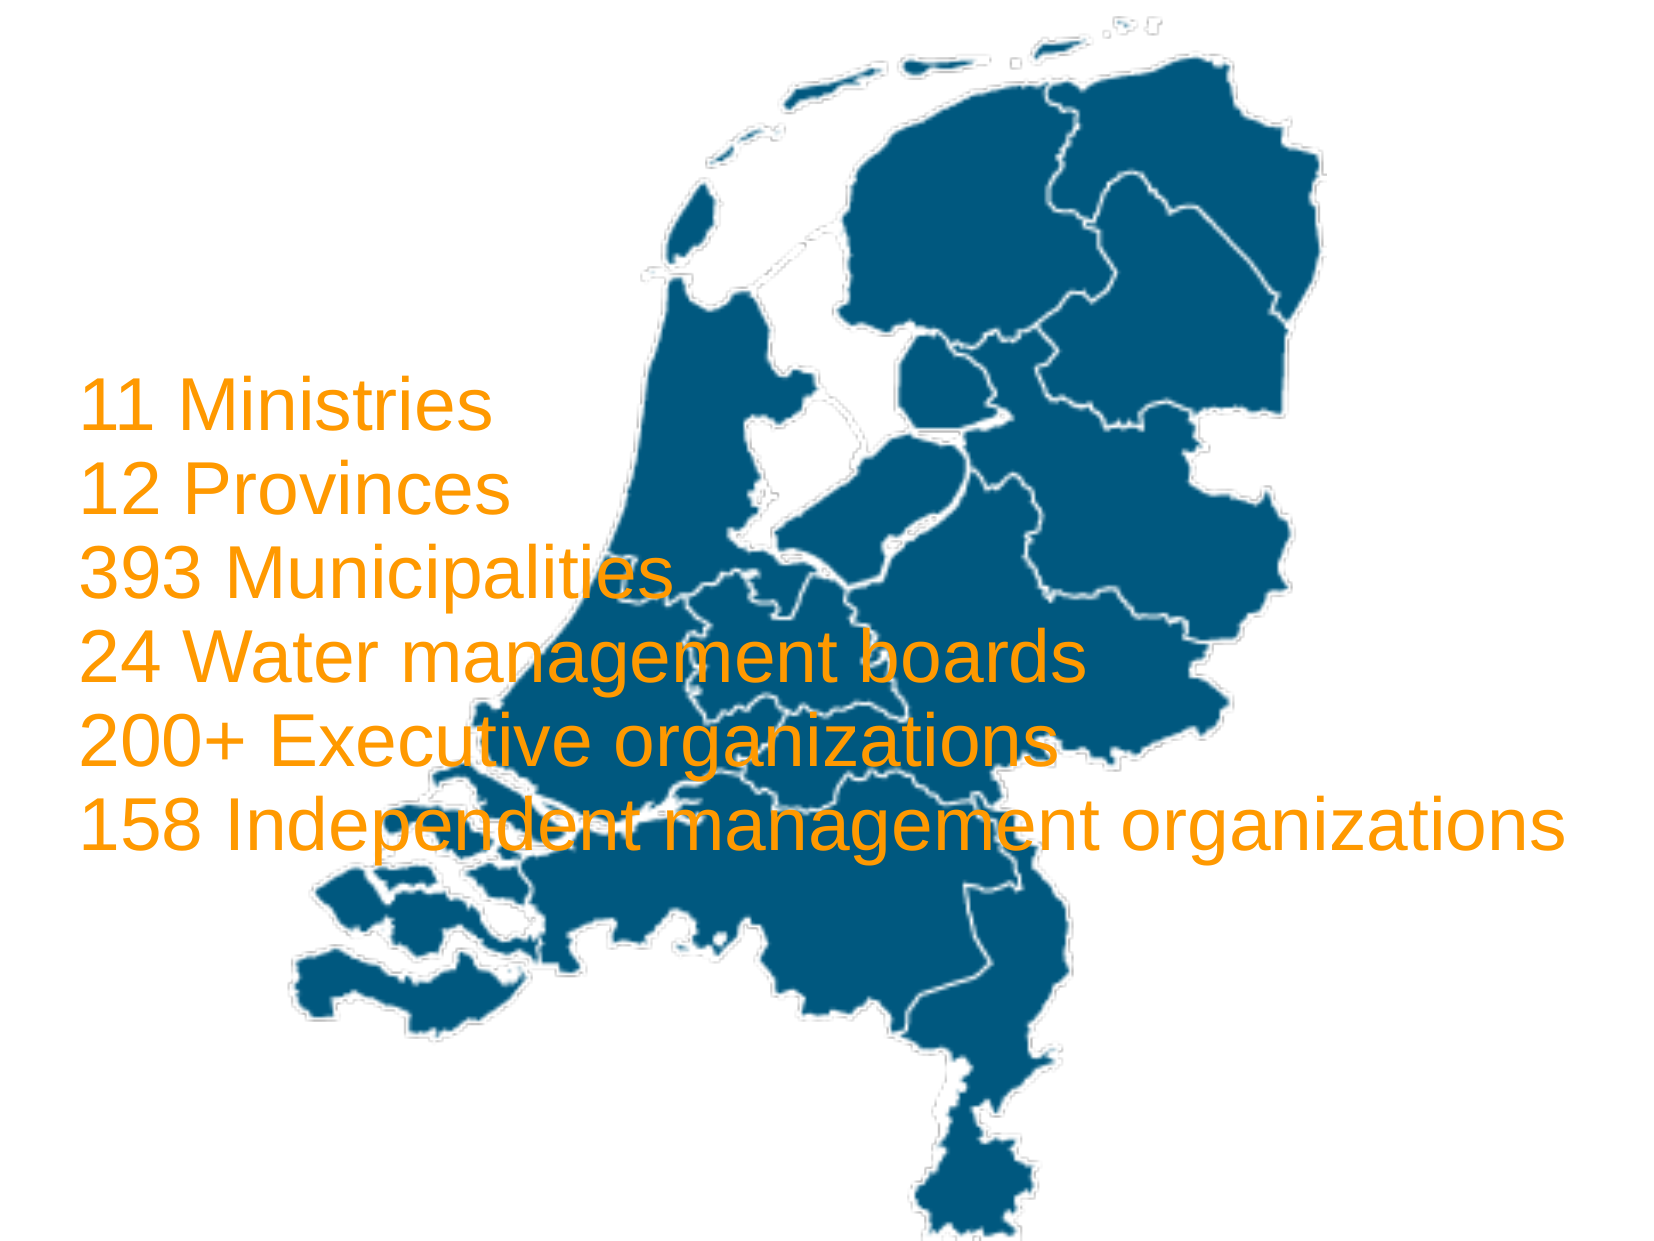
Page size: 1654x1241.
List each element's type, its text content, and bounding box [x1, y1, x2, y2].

picture [283, 875, 1327, 1241]
text_box 11 Ministries 12 Provinces 393 Municipalities 24 Water management boards 200+ Executive organizations 158 Independent management organizations [63, 355, 1583, 875]
picture [283, 15, 1327, 355]
